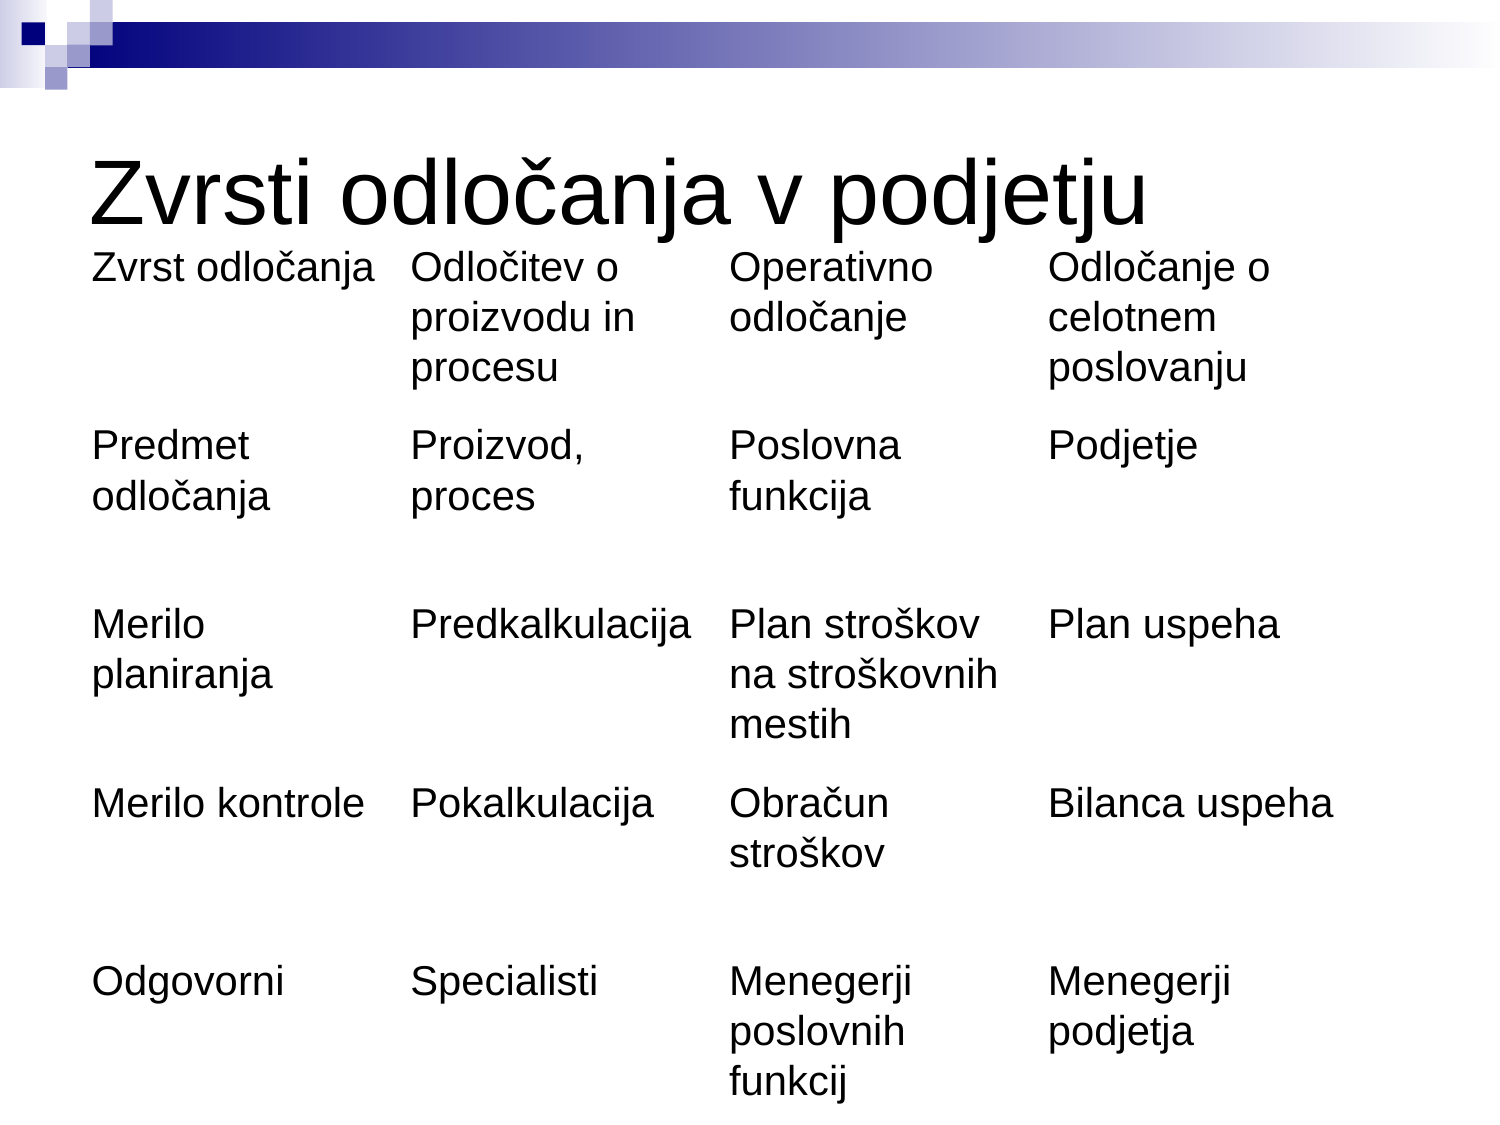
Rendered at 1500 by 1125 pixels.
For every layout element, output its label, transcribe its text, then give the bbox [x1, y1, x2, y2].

table_cell Predmet odločanja [77, 411, 396, 589]
table_cell Pokalkulacija [396, 768, 714, 946]
table_cell Merilo kontrole [77, 768, 396, 946]
table_cell Bilanca uspeha [1033, 768, 1352, 946]
table_cell Plan stroškov na stroškovnih mestih [714, 589, 1033, 768]
table_cell Odgovorni [77, 946, 396, 1125]
table_header Odločanje o celotnem poslovanju [1033, 232, 1352, 411]
table_cell Menegerji podjetja [1033, 946, 1352, 1125]
table_cell Plan uspeha [1033, 589, 1352, 768]
table_cell Proizvod, proces [396, 411, 714, 589]
table_header Zvrst odločanja [77, 232, 396, 411]
table_cell Specialisti [396, 946, 714, 1125]
table_cell Podjetje [1033, 411, 1352, 589]
table_cell Obračun stroškov [714, 768, 1033, 946]
table_cell Poslovna funkcija [714, 411, 1033, 589]
table_cell Predkalkulacija [396, 589, 714, 768]
table_cell Menegerji poslovnih funkcij [714, 946, 1033, 1125]
title Zvrsti odločanja v podjetju [75, 75, 1426, 301]
table_header Operativno odločanje [714, 232, 1033, 411]
table_header Odločitev o proizvodu in procesu [396, 232, 714, 411]
table_cell Merilo planiranja [77, 589, 396, 768]
